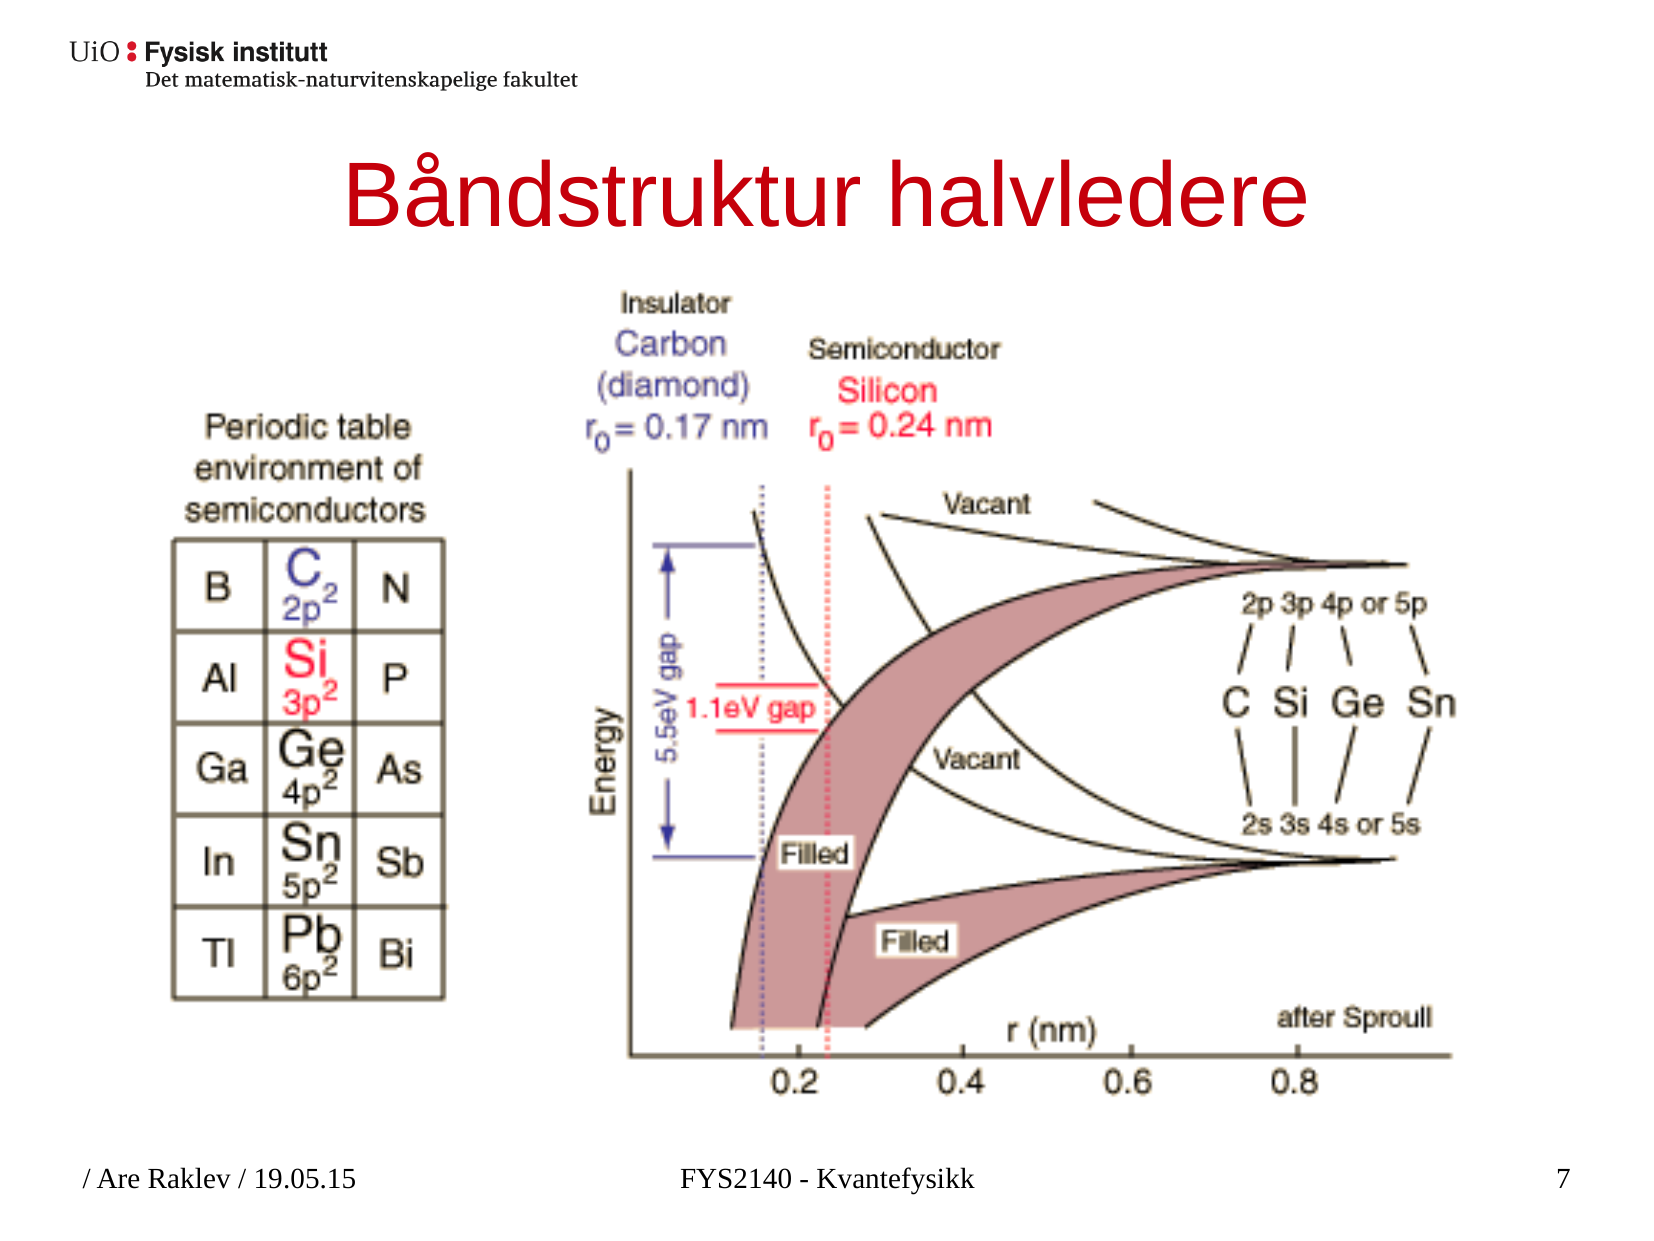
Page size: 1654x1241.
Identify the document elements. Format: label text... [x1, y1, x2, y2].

picture [143, 274, 1488, 1120]
picture [68, 37, 581, 93]
title Båndstruktur halvledere [82, 90, 1571, 298]
